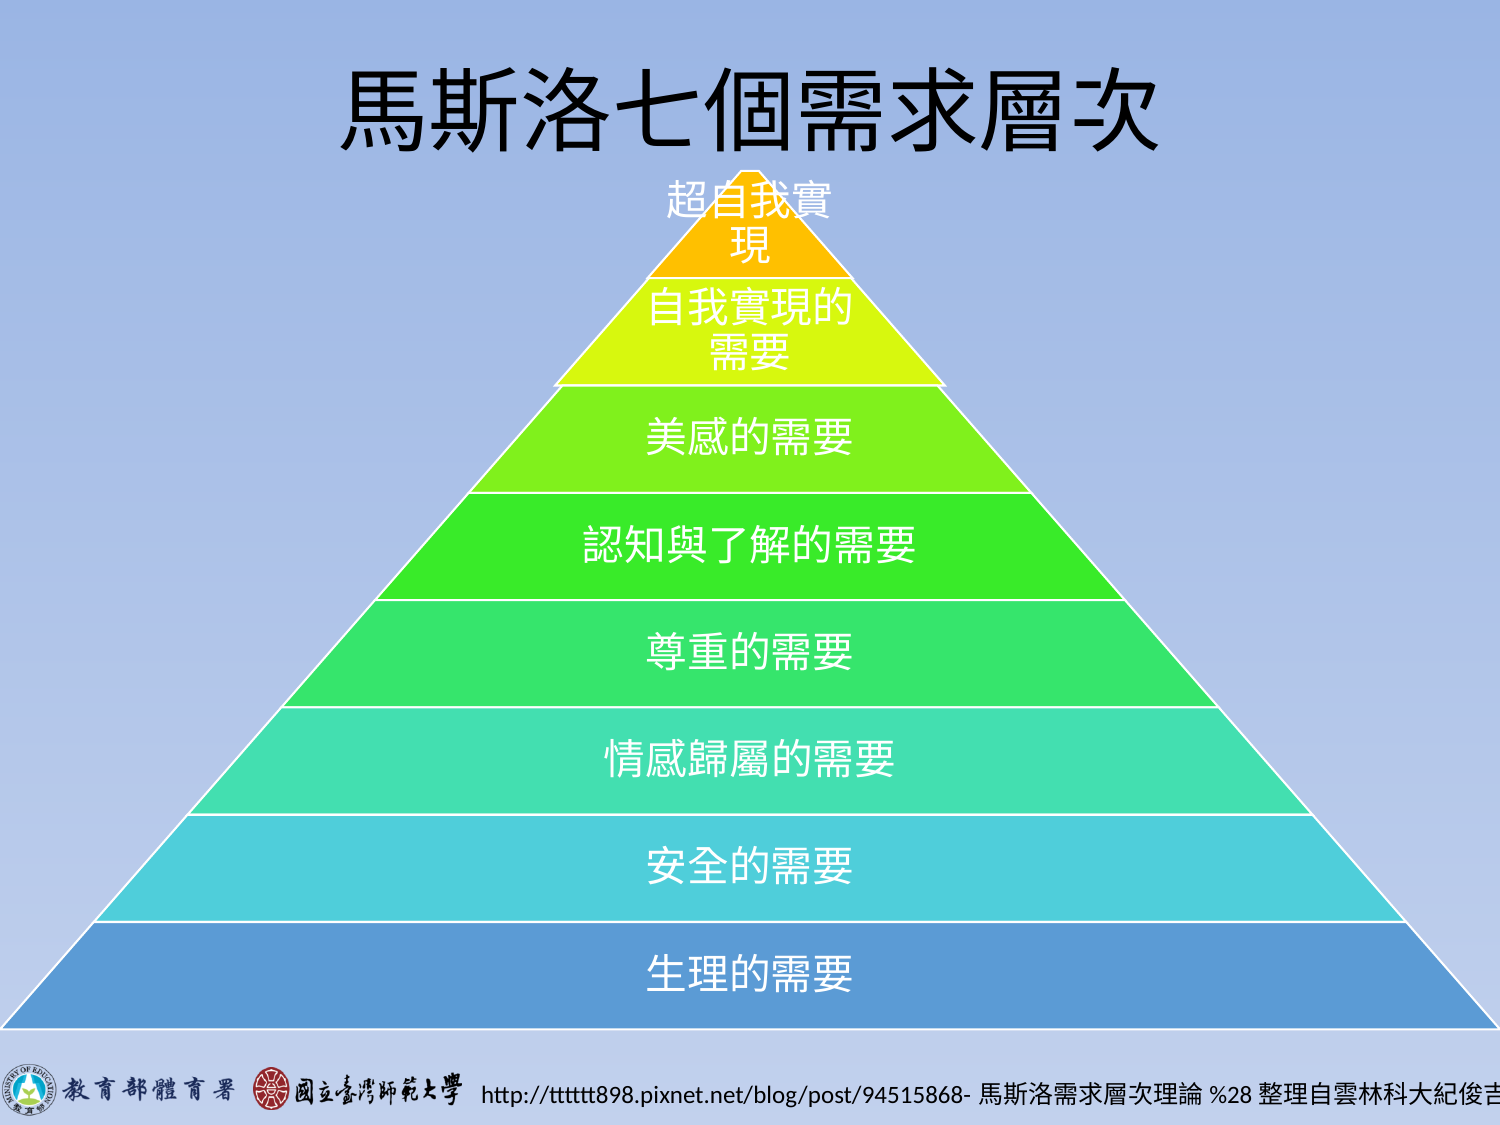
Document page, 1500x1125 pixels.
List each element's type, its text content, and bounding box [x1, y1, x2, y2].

text_box 生理的需要 [0, 922, 1500, 1030]
text_box http://tttttt898.pixnet.net/blog/post/94515868-馬斯洛需求層次理論%28整理自雲林科大紀俊吉 [466, 1071, 1500, 1116]
text_box 美感的需要 [469, 385, 1031, 492]
text_box 情感歸屬的需要 [188, 707, 1312, 814]
text_box 超自我實現 [647, 170, 853, 279]
text_box 超自我實現 [718, 207, 740, 213]
text_box 超自我實現 [718, 198, 740, 204]
text_box 尊重的需要 [281, 600, 1219, 707]
text_box 認知與了解的需要 [375, 492, 1125, 600]
text_box 安全的需要 [93, 814, 1407, 922]
title 馬斯洛七個需求層次 [75, 45, 1426, 130]
text_box 超自我實現 [721, 189, 740, 195]
text_box 自我實現的需要 [555, 278, 945, 386]
